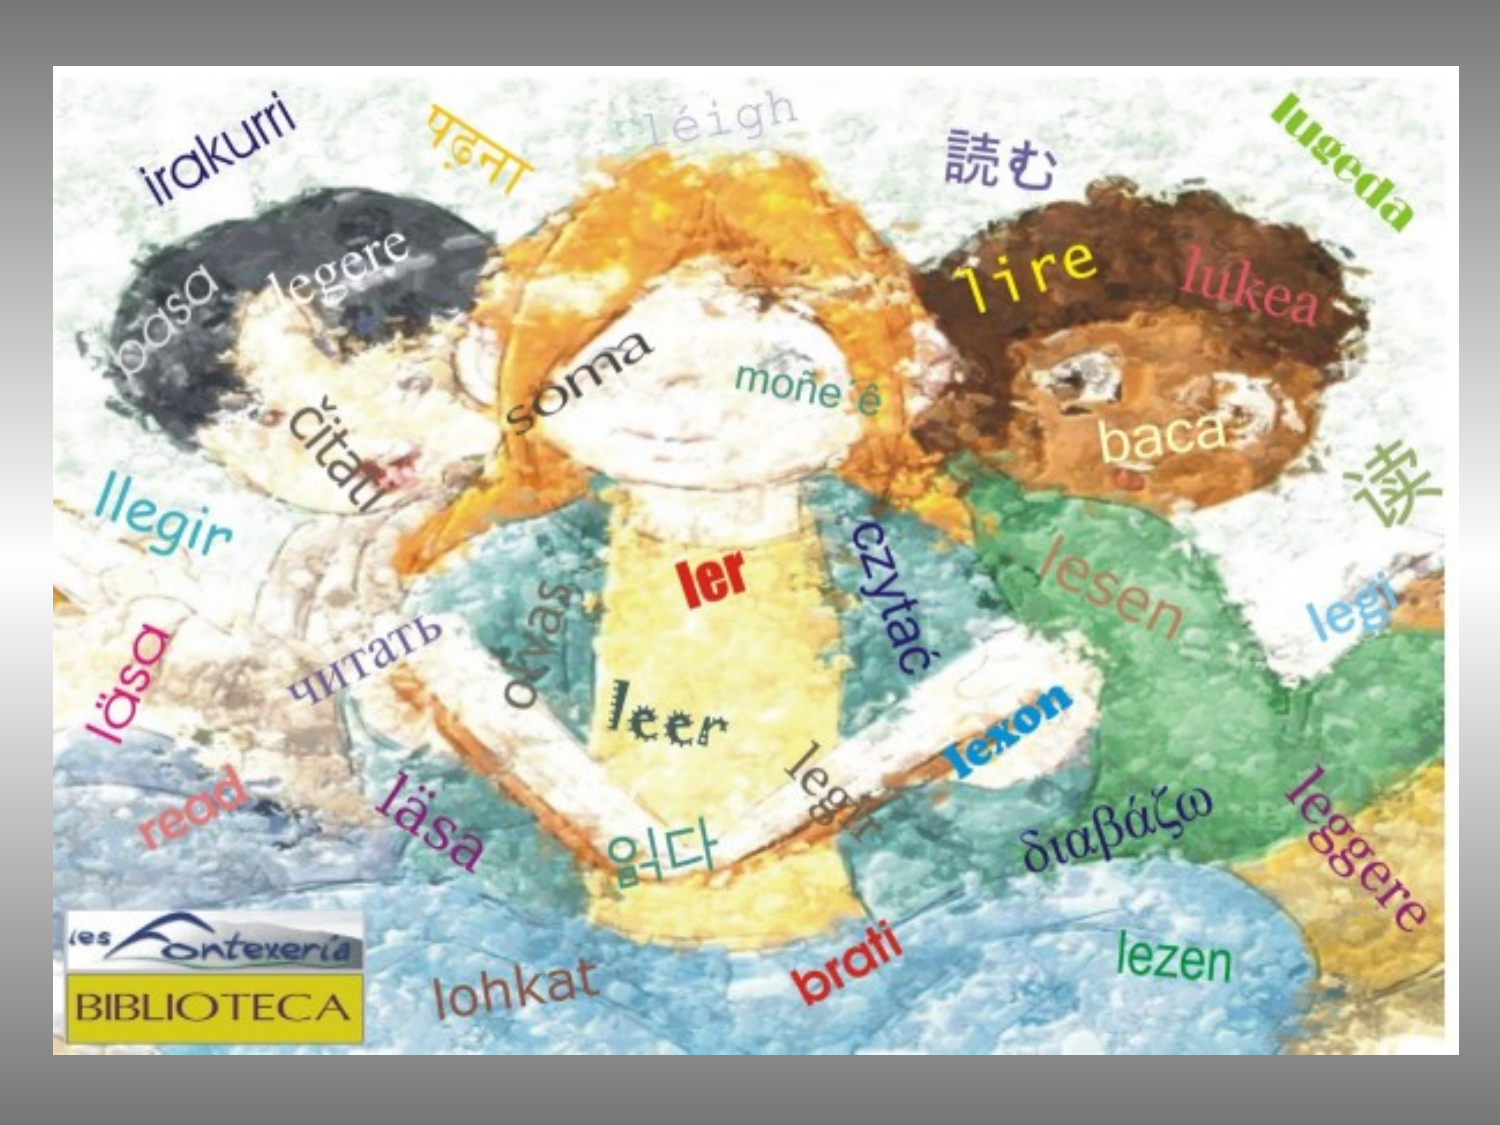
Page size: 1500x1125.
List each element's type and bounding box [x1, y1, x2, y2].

picture [53, 66, 1459, 1055]
